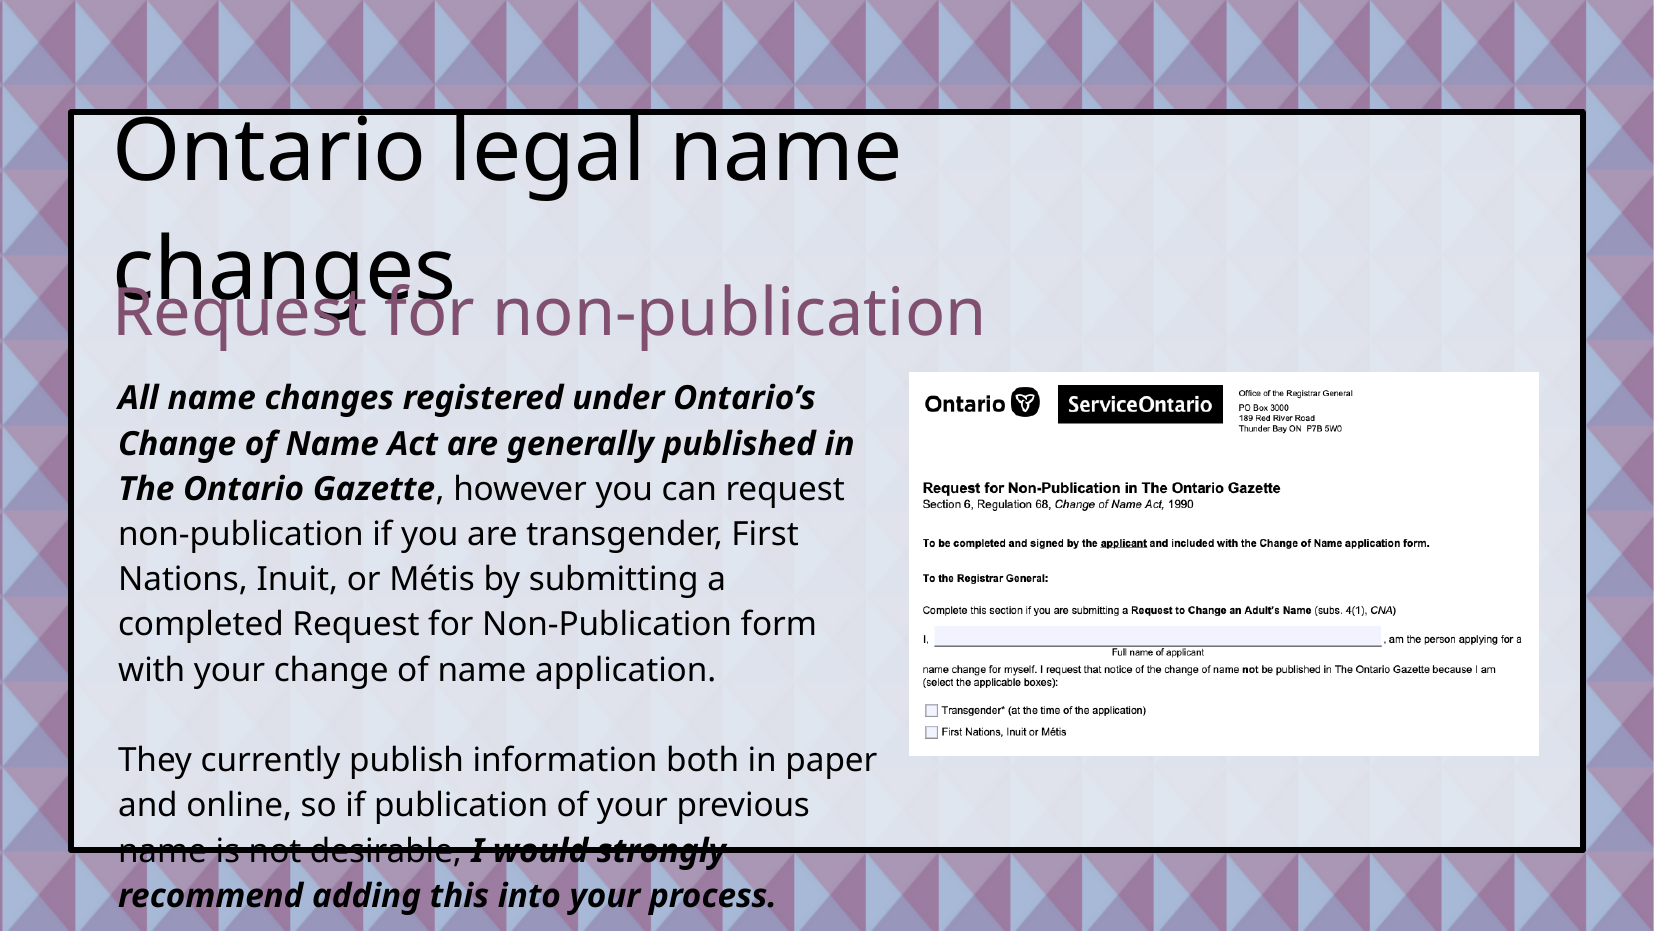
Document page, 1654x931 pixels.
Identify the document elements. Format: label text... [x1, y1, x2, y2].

text_box [163, 846, 171, 851]
text_box All name changes registered under Ontario’s Change of Name Act are generally published in The Ontario Gazette, however you can request non-publication if you are transgender, First Nations, Inuit, or Métis by submitting a completed Request for Non-Publication form with your change of name application. They currently publish information both in paper and online, so if publication of your previous name is not desirable, I would strongly recommend adding this into your process. [118, 374, 886, 790]
title Ontario legal name changes [112, 153, 1223, 259]
text_box [439, 846, 448, 851]
text_box [254, 846, 263, 851]
text_box [411, 846, 420, 851]
text_box [314, 846, 324, 851]
text_box [274, 846, 284, 851]
title Request for non-publication [112, 263, 1093, 355]
text_box [193, 846, 202, 851]
text_box [335, 846, 344, 851]
text_box [124, 846, 133, 851]
text_box [174, 846, 183, 851]
text_box [70, 112, 1583, 851]
picture [0, 0, 1654, 931]
